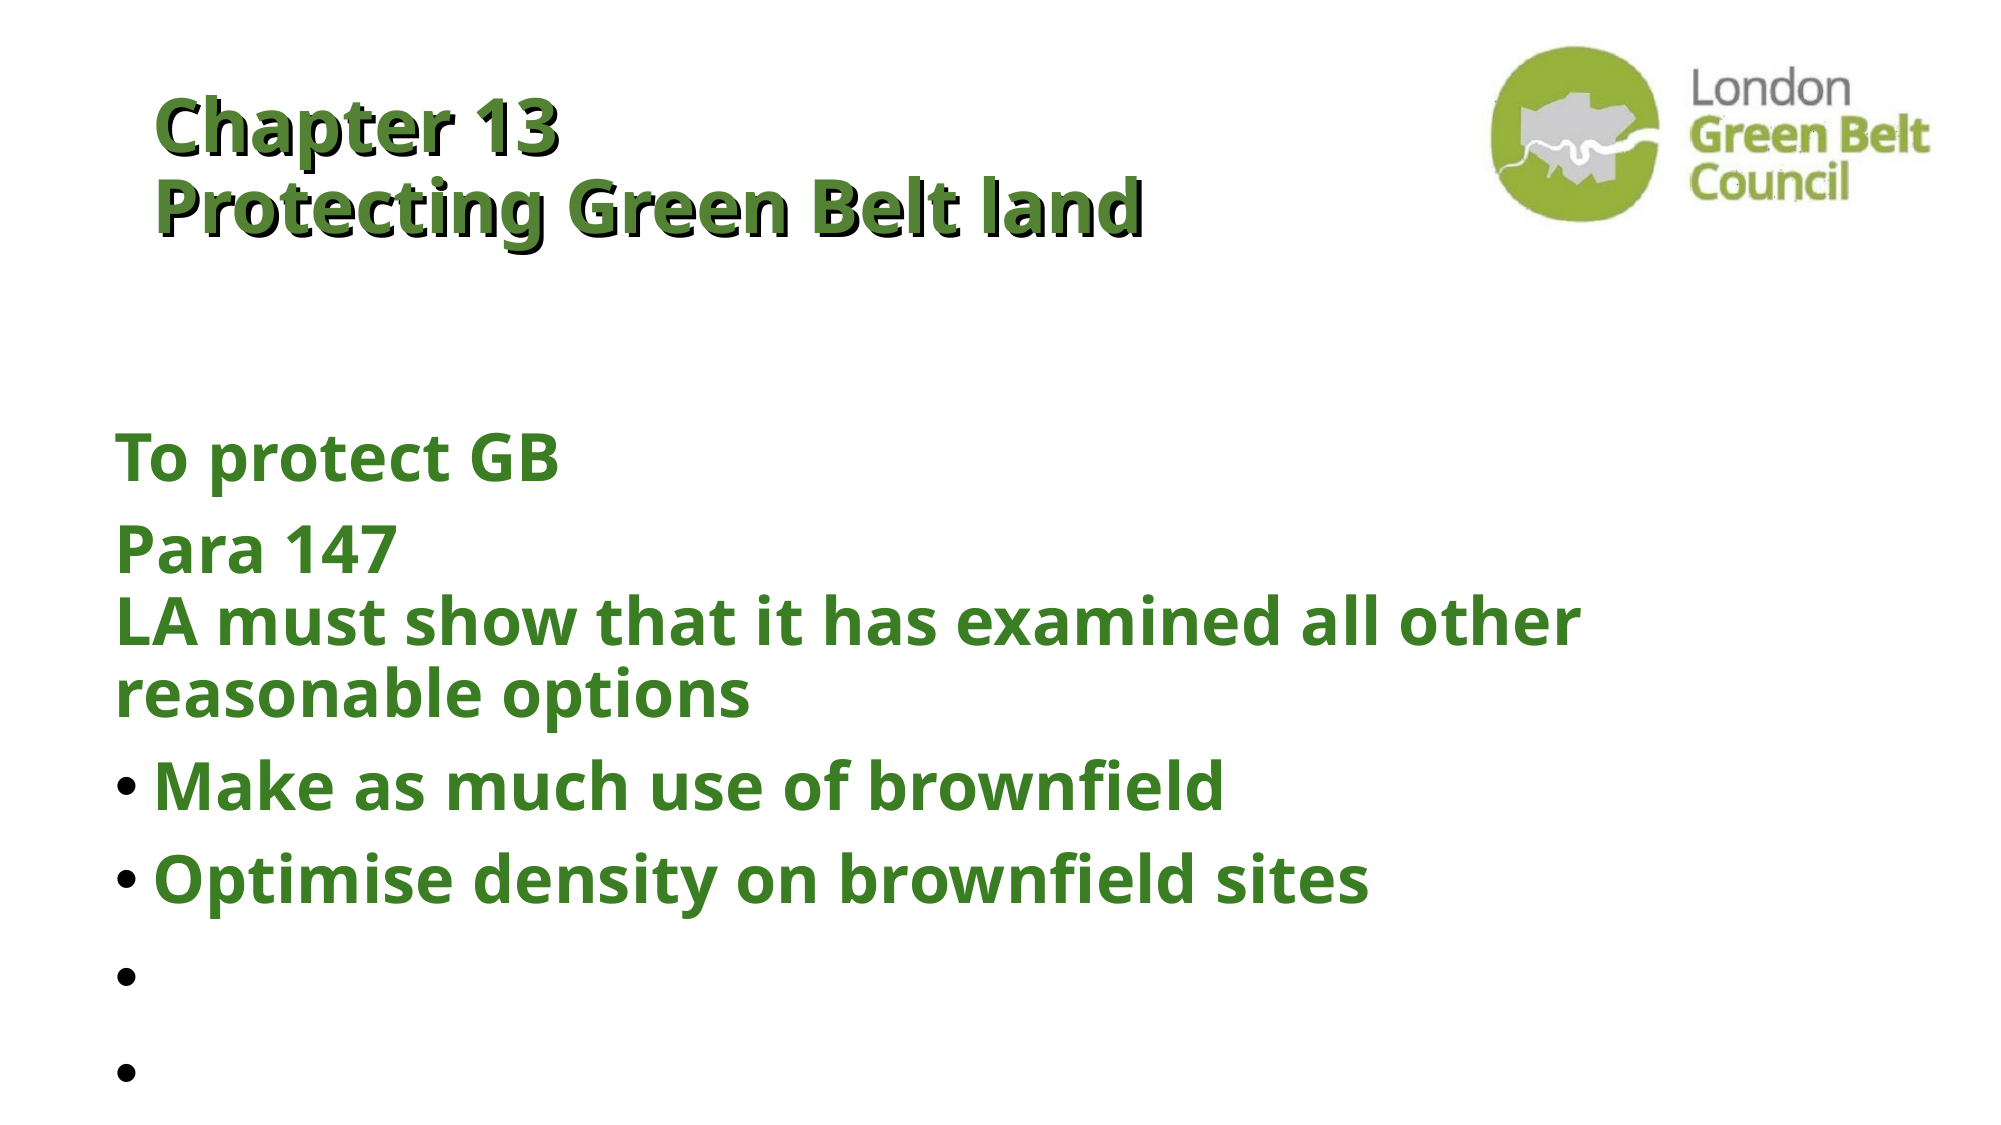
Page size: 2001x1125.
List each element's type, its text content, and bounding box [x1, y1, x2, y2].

list To protect GB Para 147 LA must show that it has examined all other reasonable options Make as much use of brownfield Optimise density on brownfield sites [99, 415, 1940, 1125]
picture [1465, 38, 1971, 240]
title Chapter 13 Protecting Green Belt land [137, 59, 1863, 278]
